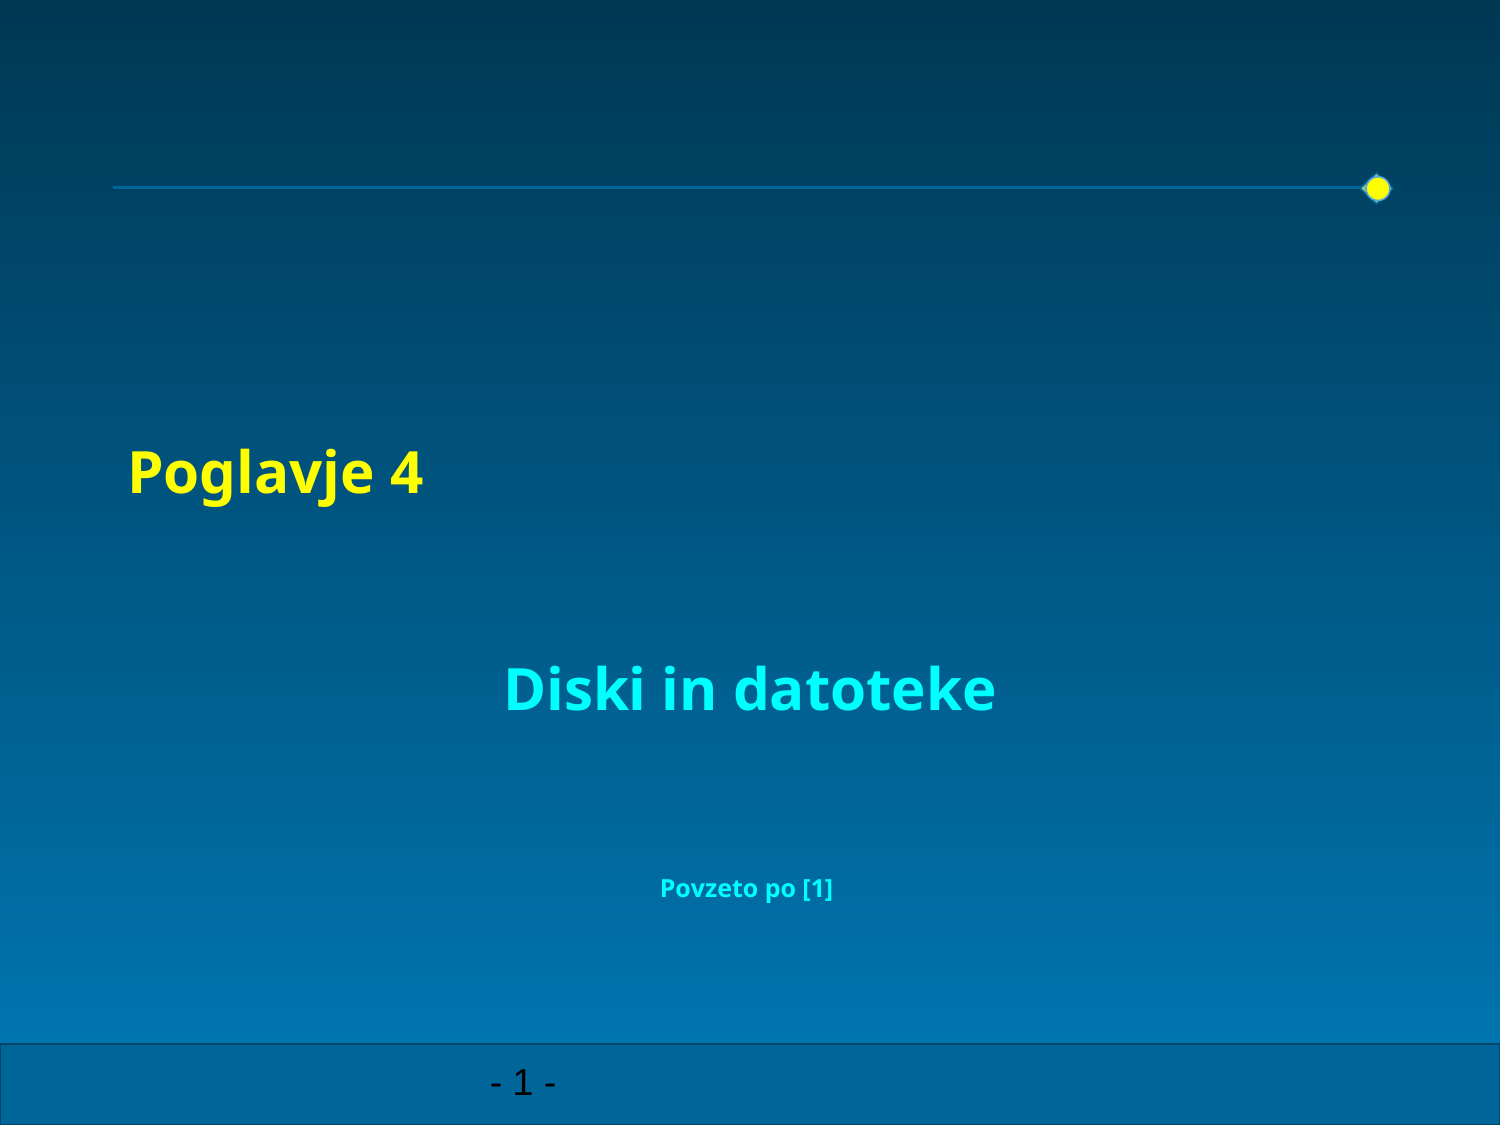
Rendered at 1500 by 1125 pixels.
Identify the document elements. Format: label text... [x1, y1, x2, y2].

title Poglavje 4 [112, 349, 1388, 591]
subtitle Diski in datoteke Povzeto po [1] [225, 637, 1276, 926]
